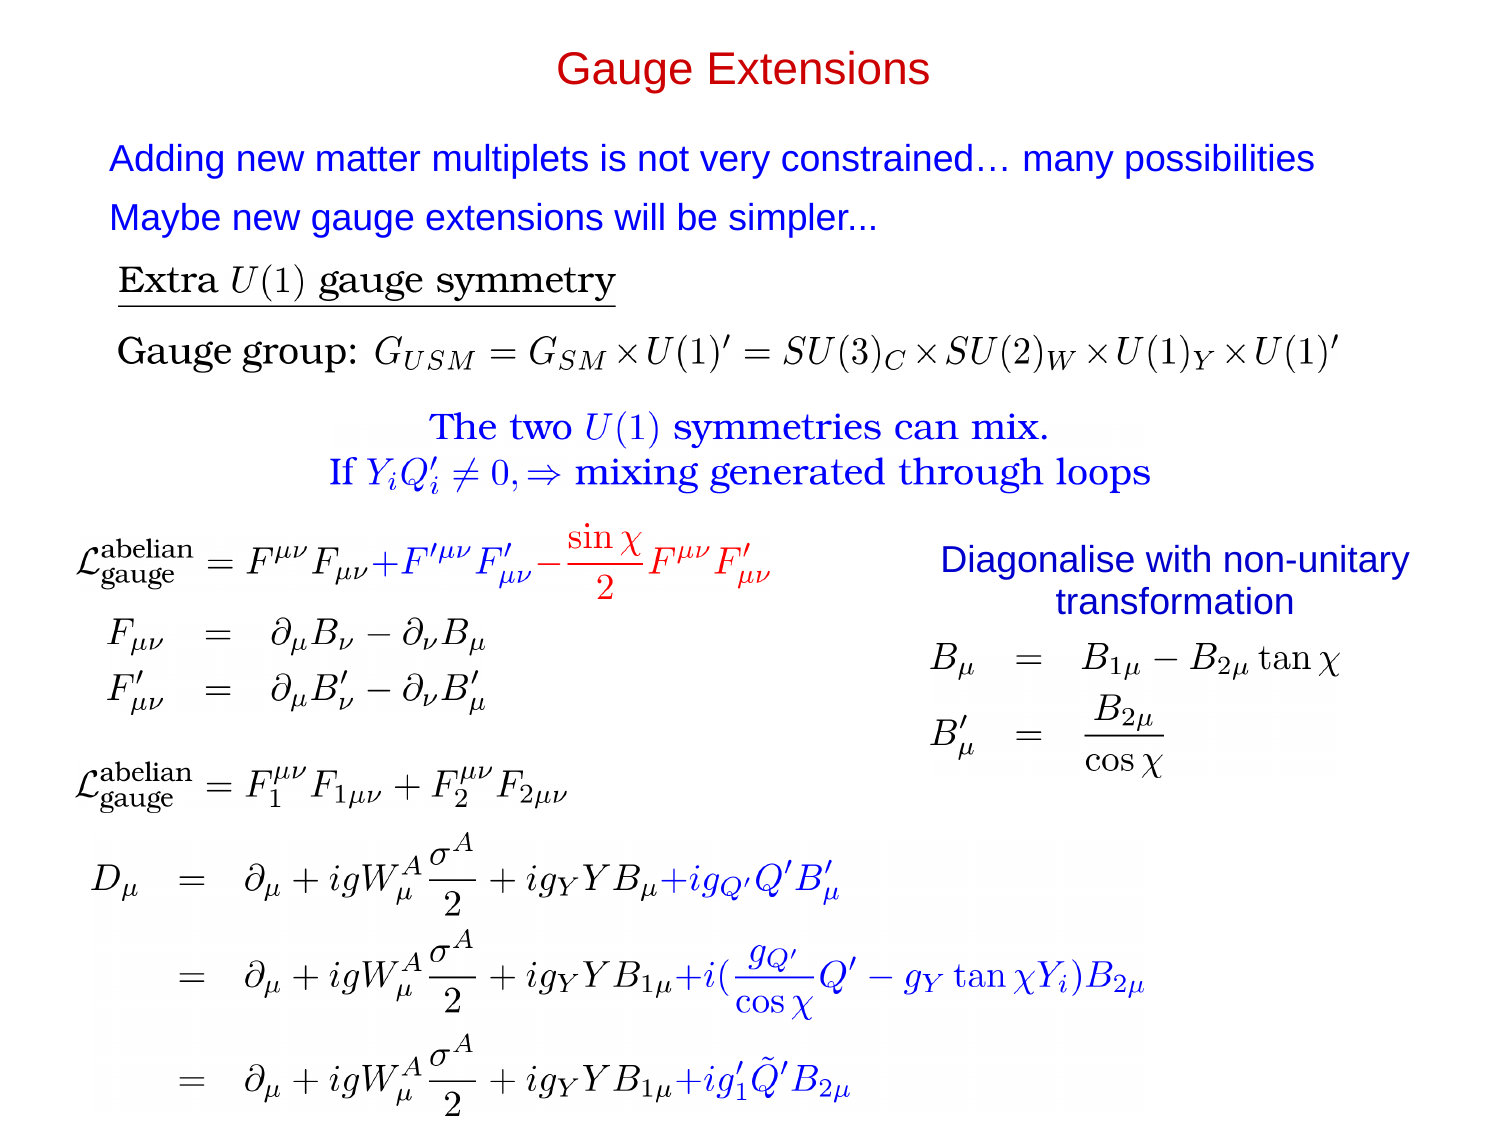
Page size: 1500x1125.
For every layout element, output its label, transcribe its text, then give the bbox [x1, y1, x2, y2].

picture [330, 411, 1150, 494]
picture [118, 334, 1338, 373]
picture [75, 761, 567, 813]
picture [76, 523, 770, 599]
picture [118, 264, 616, 307]
picture [91, 832, 1144, 1116]
text_box Gauge Extensions [23, 35, 1477, 116]
text_box Maybe new gauge extensions will be simpler... [94, 188, 993, 246]
picture [107, 617, 485, 715]
picture [930, 643, 1340, 779]
text_box Diagonalise with non-unitary transformation [874, 531, 1477, 631]
text_box Adding new matter multiplets is not very constrained… many possibilities [94, 129, 1359, 229]
